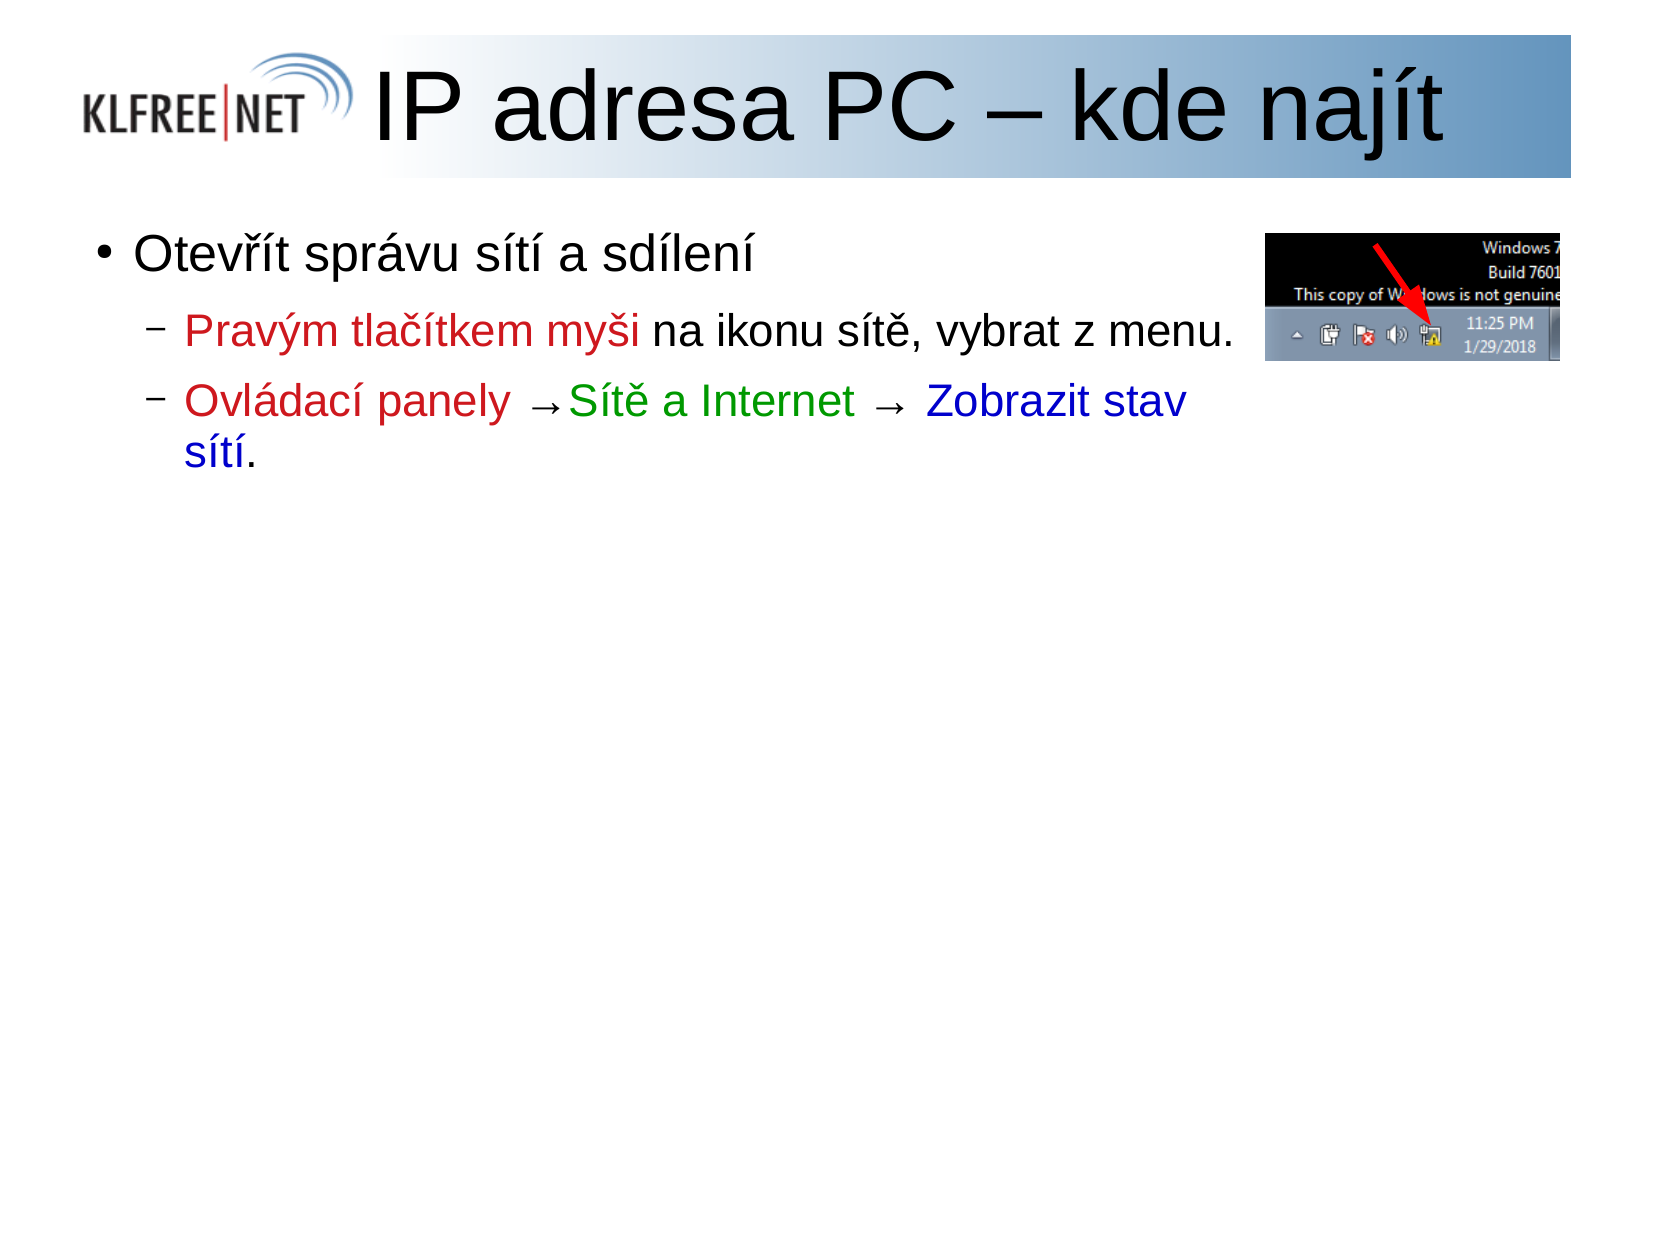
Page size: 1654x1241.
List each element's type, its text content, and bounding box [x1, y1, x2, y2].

list Otevřít správu sítí a sdílení Pravým tlačítkem myši na ikonu sítě, vybrat z menu. Ovládací panely →Sítě a Internet → Zobrazit stav sítí. [82, 224, 1243, 524]
title IP adresa PC – kde najít [371, 47, 1560, 166]
picture [1265, 233, 1560, 361]
picture [59, 11, 372, 201]
